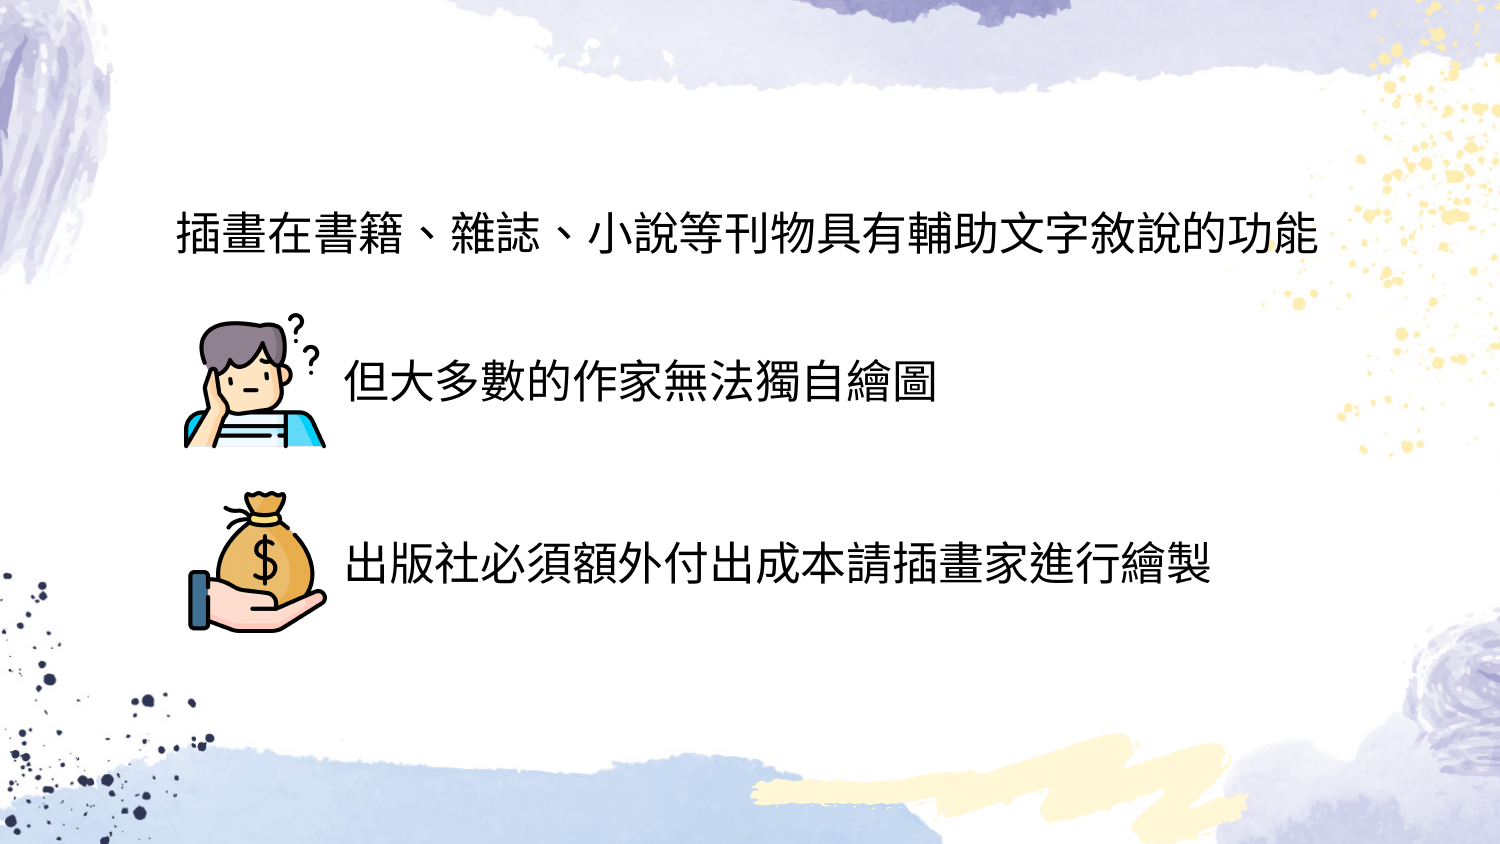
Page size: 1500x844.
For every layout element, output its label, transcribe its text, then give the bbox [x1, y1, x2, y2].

text_box [1202, 830, 1216, 837]
text_box [750, 733, 1249, 844]
picture [184, 309, 326, 452]
text_box 但大多數的作家無法獨自繪圖 [328, 345, 1407, 416]
text_box 插畫在書籍、雜誌、小說等刊物具有輔助文字敘說的功能 [160, 197, 1340, 269]
picture [186, 491, 329, 633]
text_box [911, 801, 928, 807]
text_box 出版社必須額外付出成本請插畫家進行繪製 [329, 526, 1407, 598]
